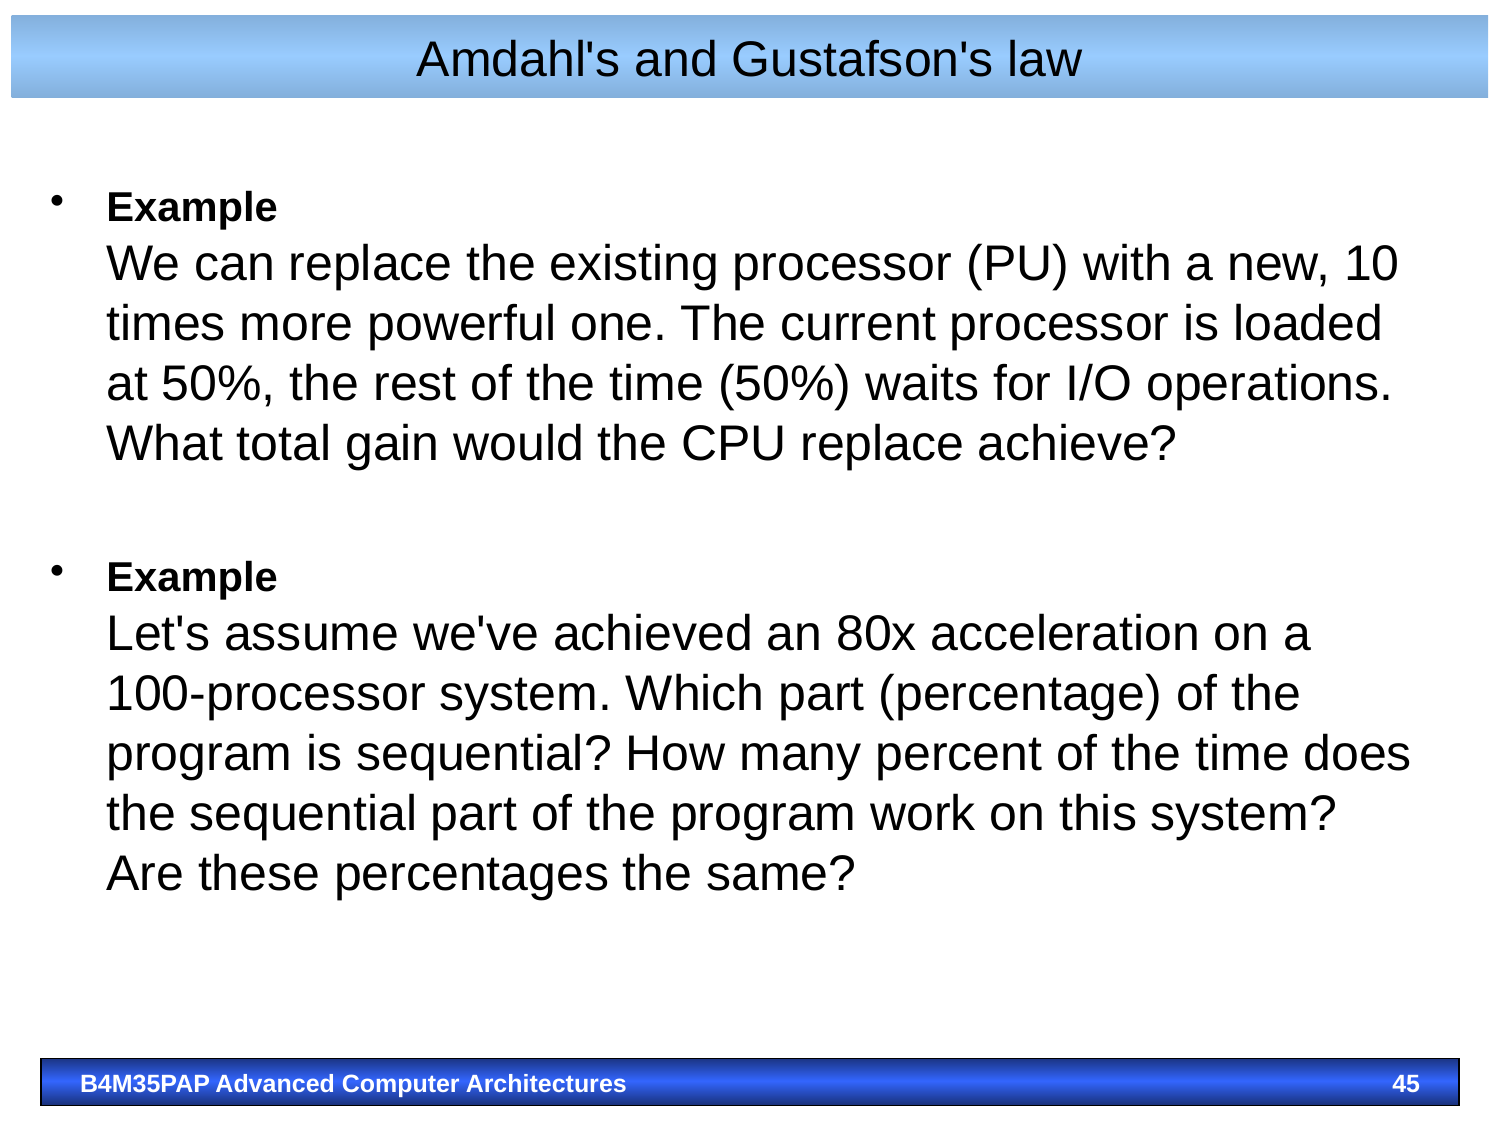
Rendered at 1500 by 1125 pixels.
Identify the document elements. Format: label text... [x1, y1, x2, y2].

text_box Example We can replace the existing processor (PU) with a new, 10 times more powerful one. The current processor is loaded at 50%, the rest of the time (50%) waits for I/O operations. What total gain would the CPU replace achieve? Example Let's assume we've achieved an 80x acceleration on a 100-processor system. Which part (percentage) of the program is sequential? How many percent of the time does the sequential part of the program work on this system? Are these percentages the same? [35, 172, 1436, 1000]
title Amdahl's and Gustafson's law [11, 15, 1489, 98]
